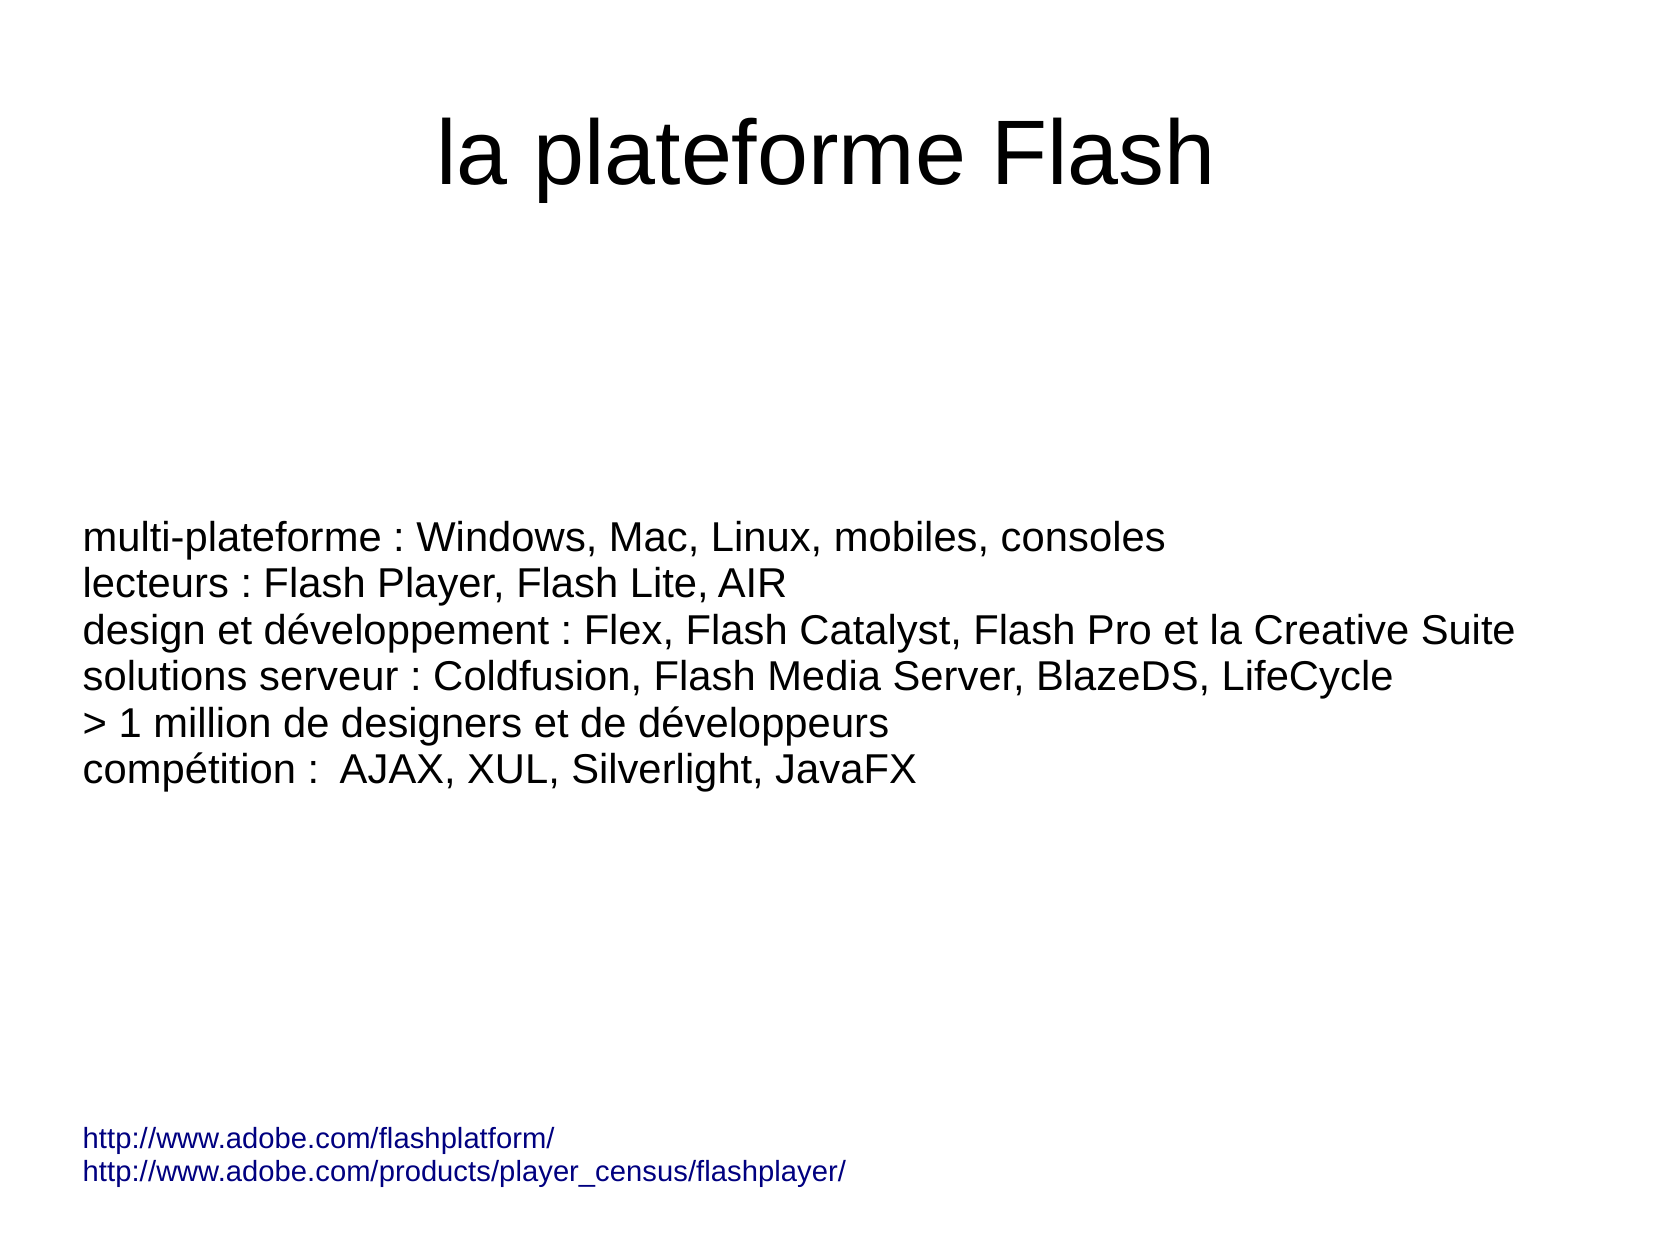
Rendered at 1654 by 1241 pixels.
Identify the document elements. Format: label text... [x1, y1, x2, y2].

subtitle multi-plateforme : Windows, Mac, Linux, mobiles, consoles lecteurs : Flash Player, Flash Lite, AIR design et développement : Flex, Flash Catalyst, Flash Pro et la Creative Suite solutions serveur : Coldfusion, Flash Media Server, BlazeDS, LifeCycle > 1 million de designers et de développeurs compétition : AJAX, XUL, Silverlight, JavaFX [82, 297, 1571, 1063]
text_box http://www.adobe.com/flashplatform/ http://www.adobe.com/products/player_census/flashplayer/ [82, 1063, 1648, 1241]
title la plateforme Flash [82, 49, 1571, 257]
